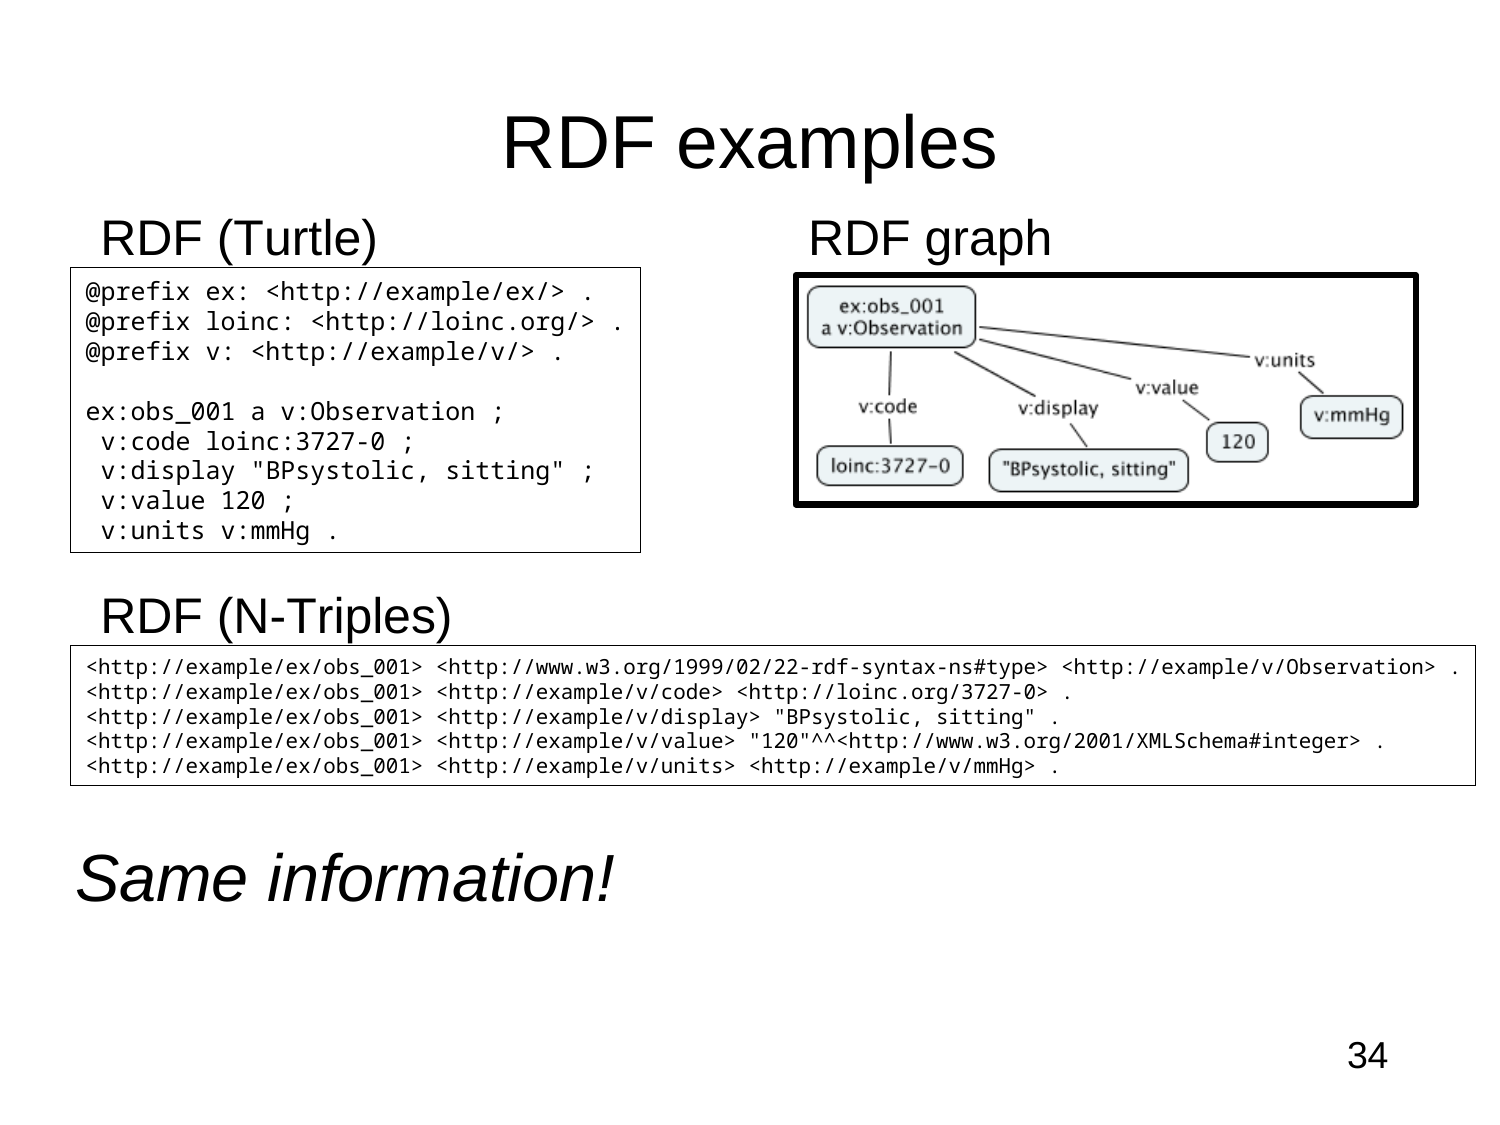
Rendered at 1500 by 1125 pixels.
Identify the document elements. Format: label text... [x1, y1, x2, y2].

list Same information! [75, 835, 1395, 928]
text_box RDF (N-Triples) [85, 575, 468, 645]
text_box RDF graph [793, 197, 1068, 273]
title RDF examples [75, 44, 1425, 233]
picture [798, 278, 1413, 502]
text_box <http://example/ex/obs_001> <http://www.w3.org/1999/02/22-rdf-syntax-ns#type> <http://example/v/Observation> . <http://example/ex/obs_001> <http://example/v/code> <http://loinc.org/3727-0> . <http://example/ex/obs_001> <http://example/v/display> "BPsystolic, sitting" . <http://example/ex/obs_001> <http://example/v/value> "120"^^<http://www.w3.org/2001/XMLSchema#integer> . <http://example/ex/obs_001> <http://example/v/units> <http://example/v/mmHg> . [70, 645, 1476, 786]
text_box RDF (Turtle) [85, 197, 394, 267]
text_box @prefix ex: <http://example/ex/> . @prefix loinc: <http://loinc.org/> . @prefix v: <http://example/v/> . ex:obs_001 a v:Observation ; v:code loinc:3727-0 ; v:display "BPsystolic, sitting" ; v:value 120 ; v:units v:mmHg . [70, 267, 641, 553]
